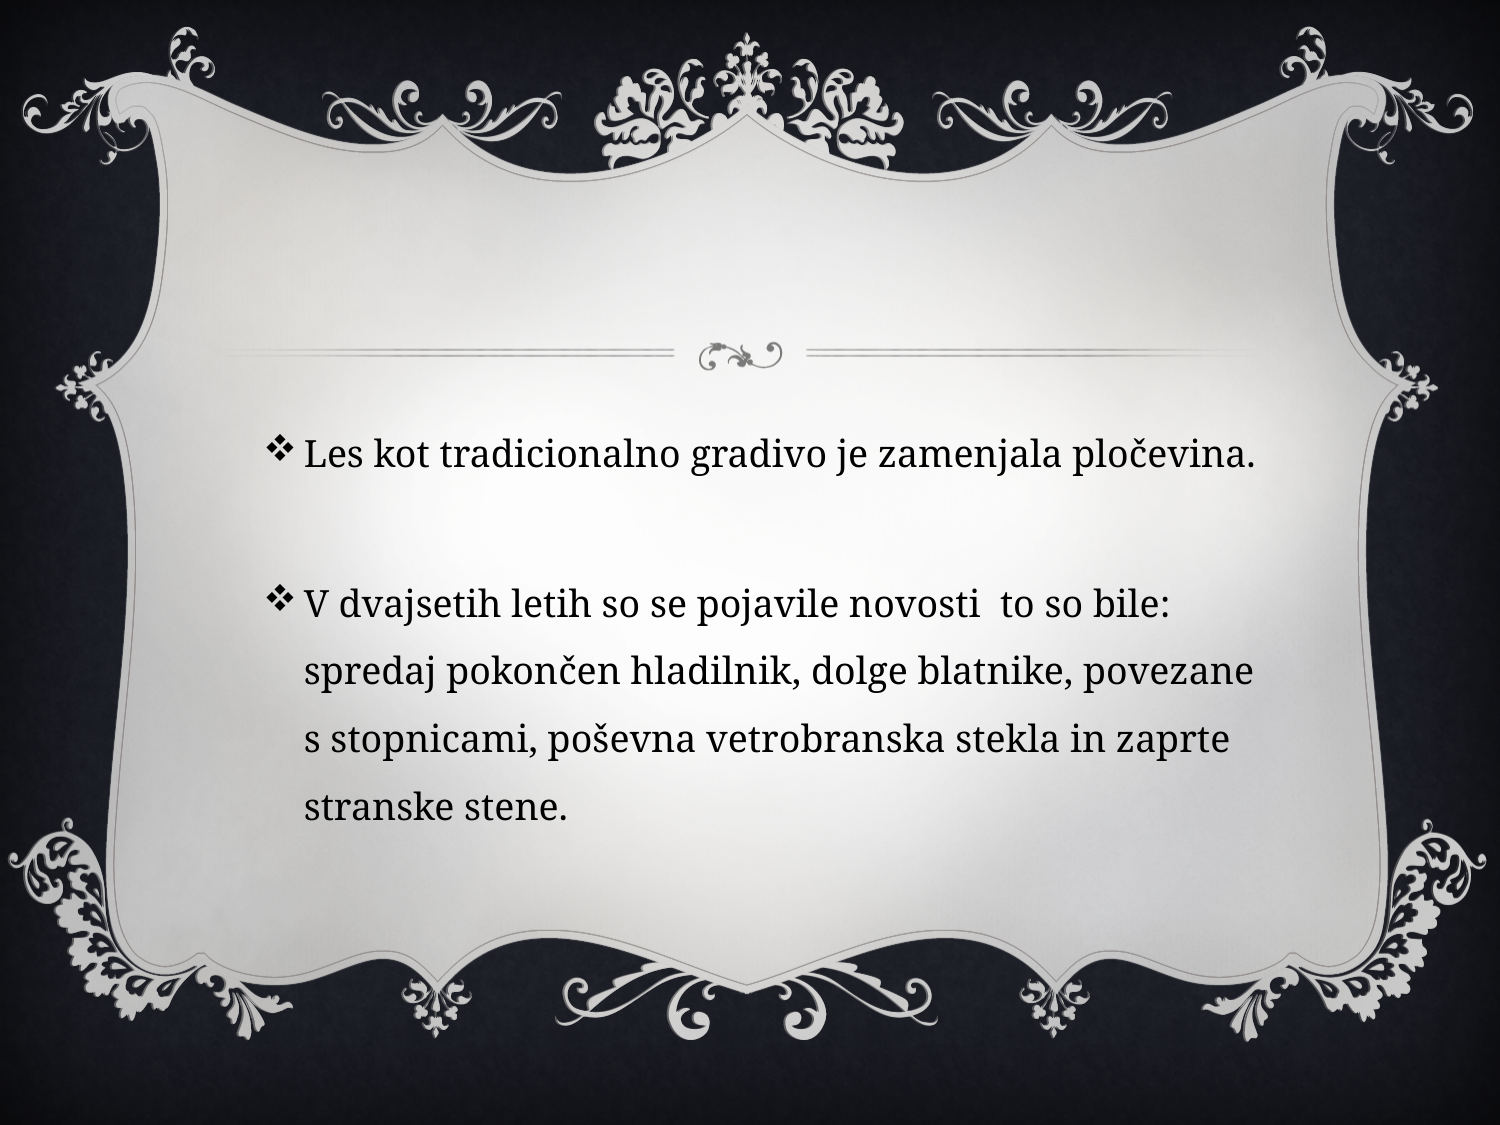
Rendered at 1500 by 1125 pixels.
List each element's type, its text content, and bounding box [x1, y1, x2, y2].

picture [0, 0, 1500, 1125]
list Les kot tradicionalno gradivo je zamenjala pločevina. V dvajsetih letih so se pojavile novosti to so bile: spredaj pokončen hladilnik, dolge blatnike, povezane s stopnicami, poševna vetrobranska stekla in zaprte stranske stene. [225, 399, 1275, 900]
